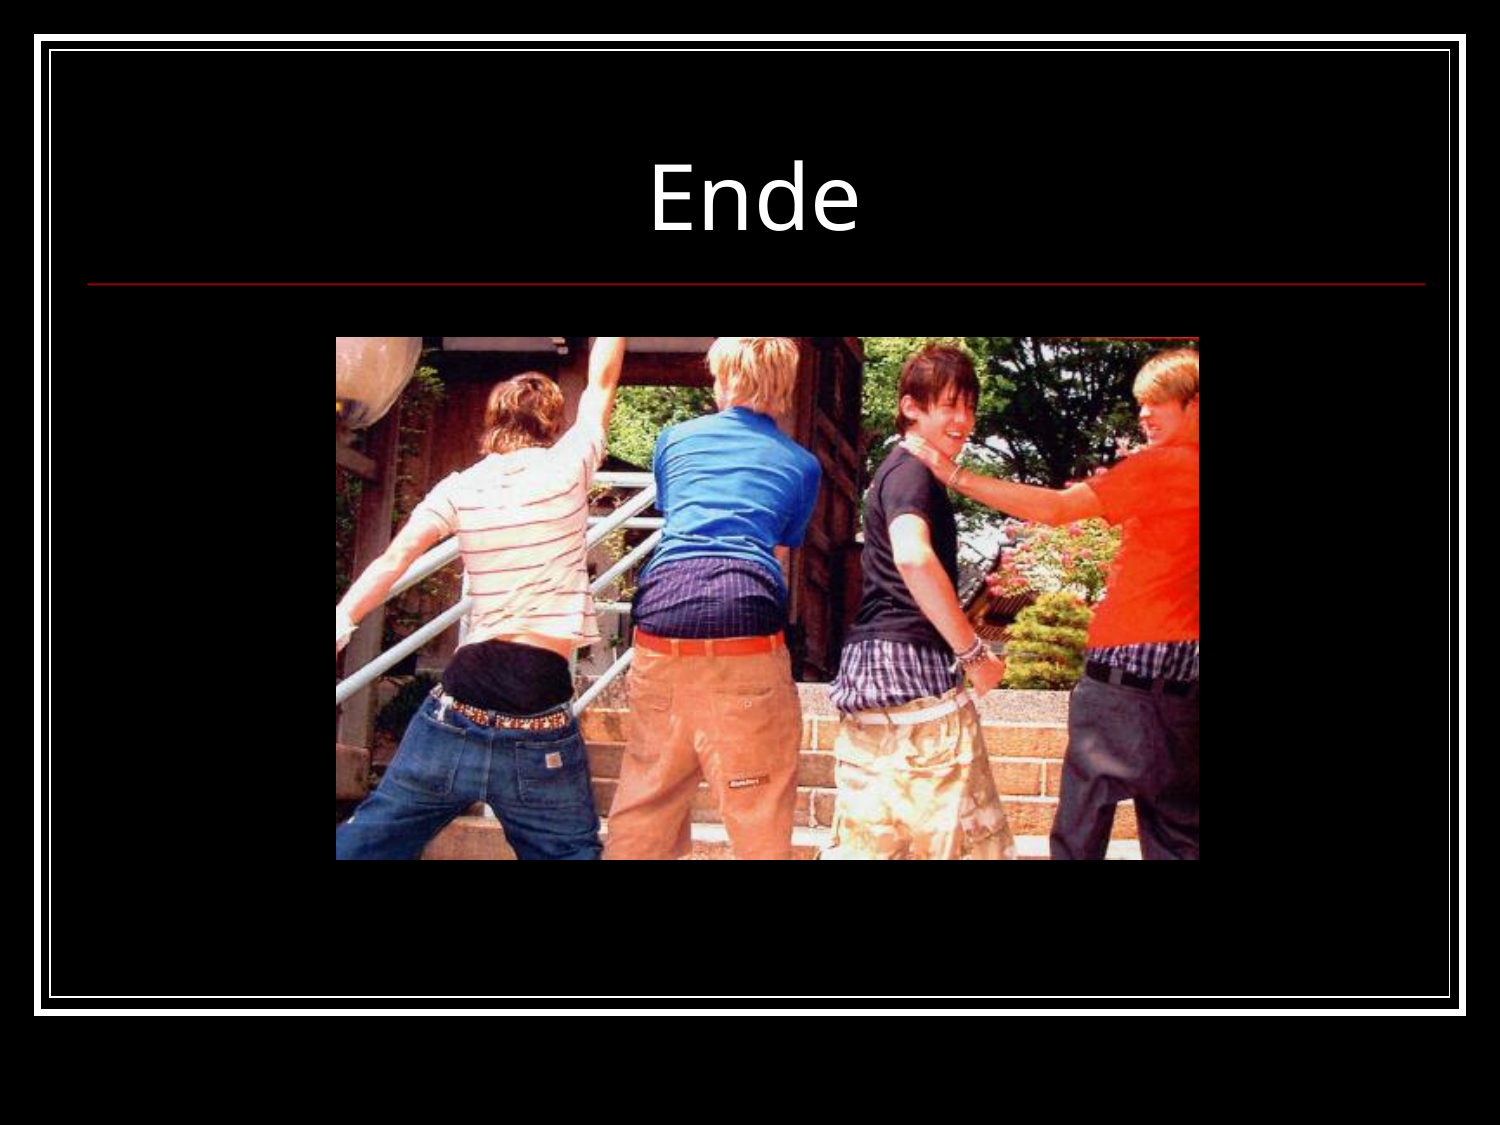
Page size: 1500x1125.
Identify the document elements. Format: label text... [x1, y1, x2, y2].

picture [336, 337, 1199, 860]
title Ende [631, 101, 1034, 256]
